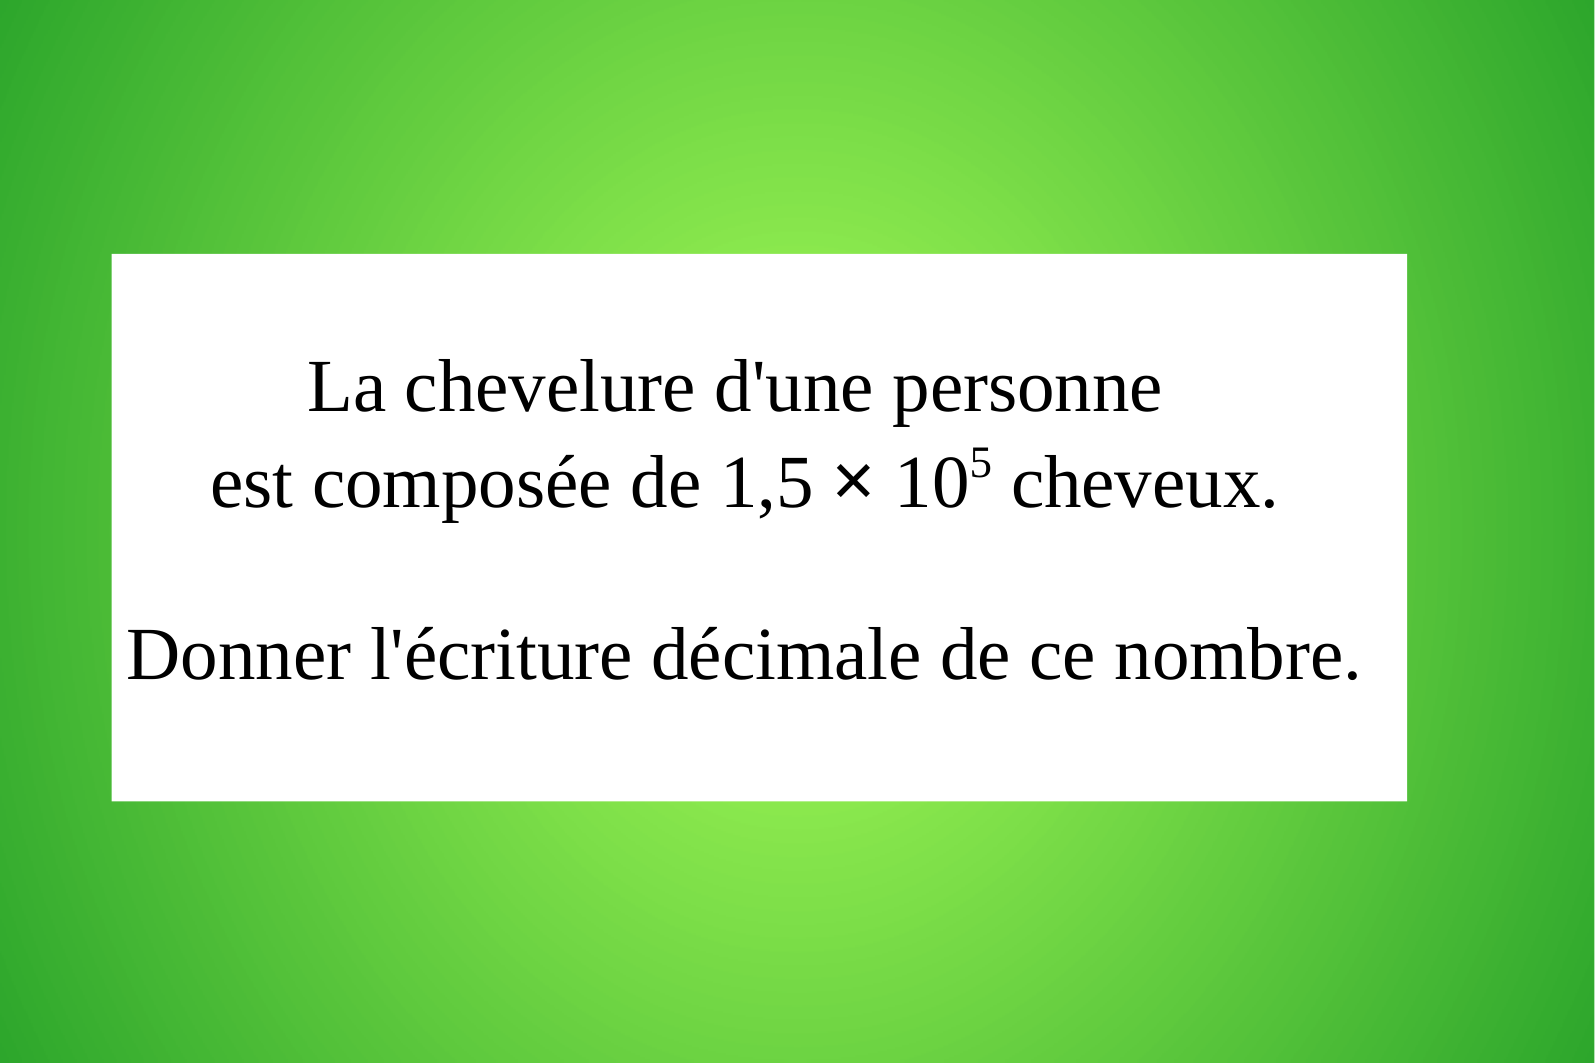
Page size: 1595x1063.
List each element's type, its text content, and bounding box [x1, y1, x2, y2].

text_box La chevelure d'une personne est composée de 1,5 × 105 cheveux. Donner l'écriture décimale de ce nombre. [111, 253, 1408, 802]
picture [0, 0, 1595, 1063]
